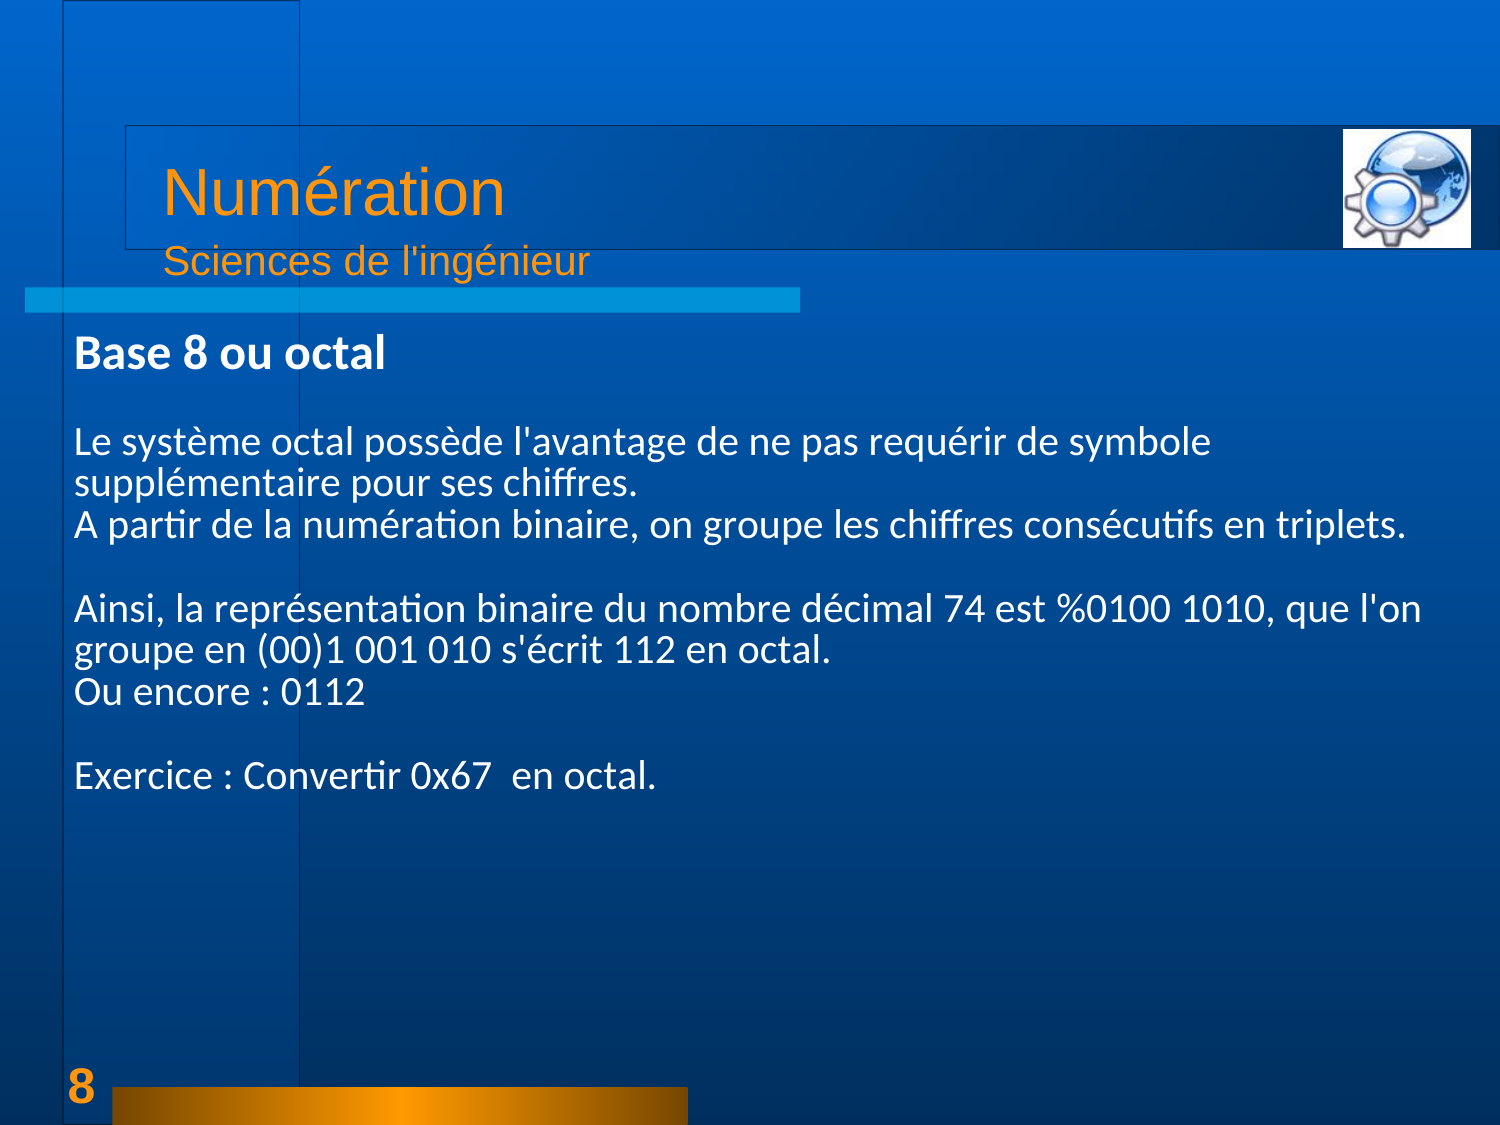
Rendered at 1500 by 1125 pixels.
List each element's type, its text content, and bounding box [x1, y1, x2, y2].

text_box Base 8 ou octal Le système octal possède l'avantage de ne pas requérir de symbole supplémentaire pour ses chiffres. A partir de la numération binaire, on groupe les chiffres consécutifs en triplets. Ainsi, la représentation binaire du nombre décimal 74 est %0100 1010, que l'on groupe en (00)1 001 010 s'écrit 112 en octal. Ou encore : 0112 Exercice : Convertir 0x67 en octal. [59, 324, 1477, 911]
picture [1343, 129, 1471, 248]
